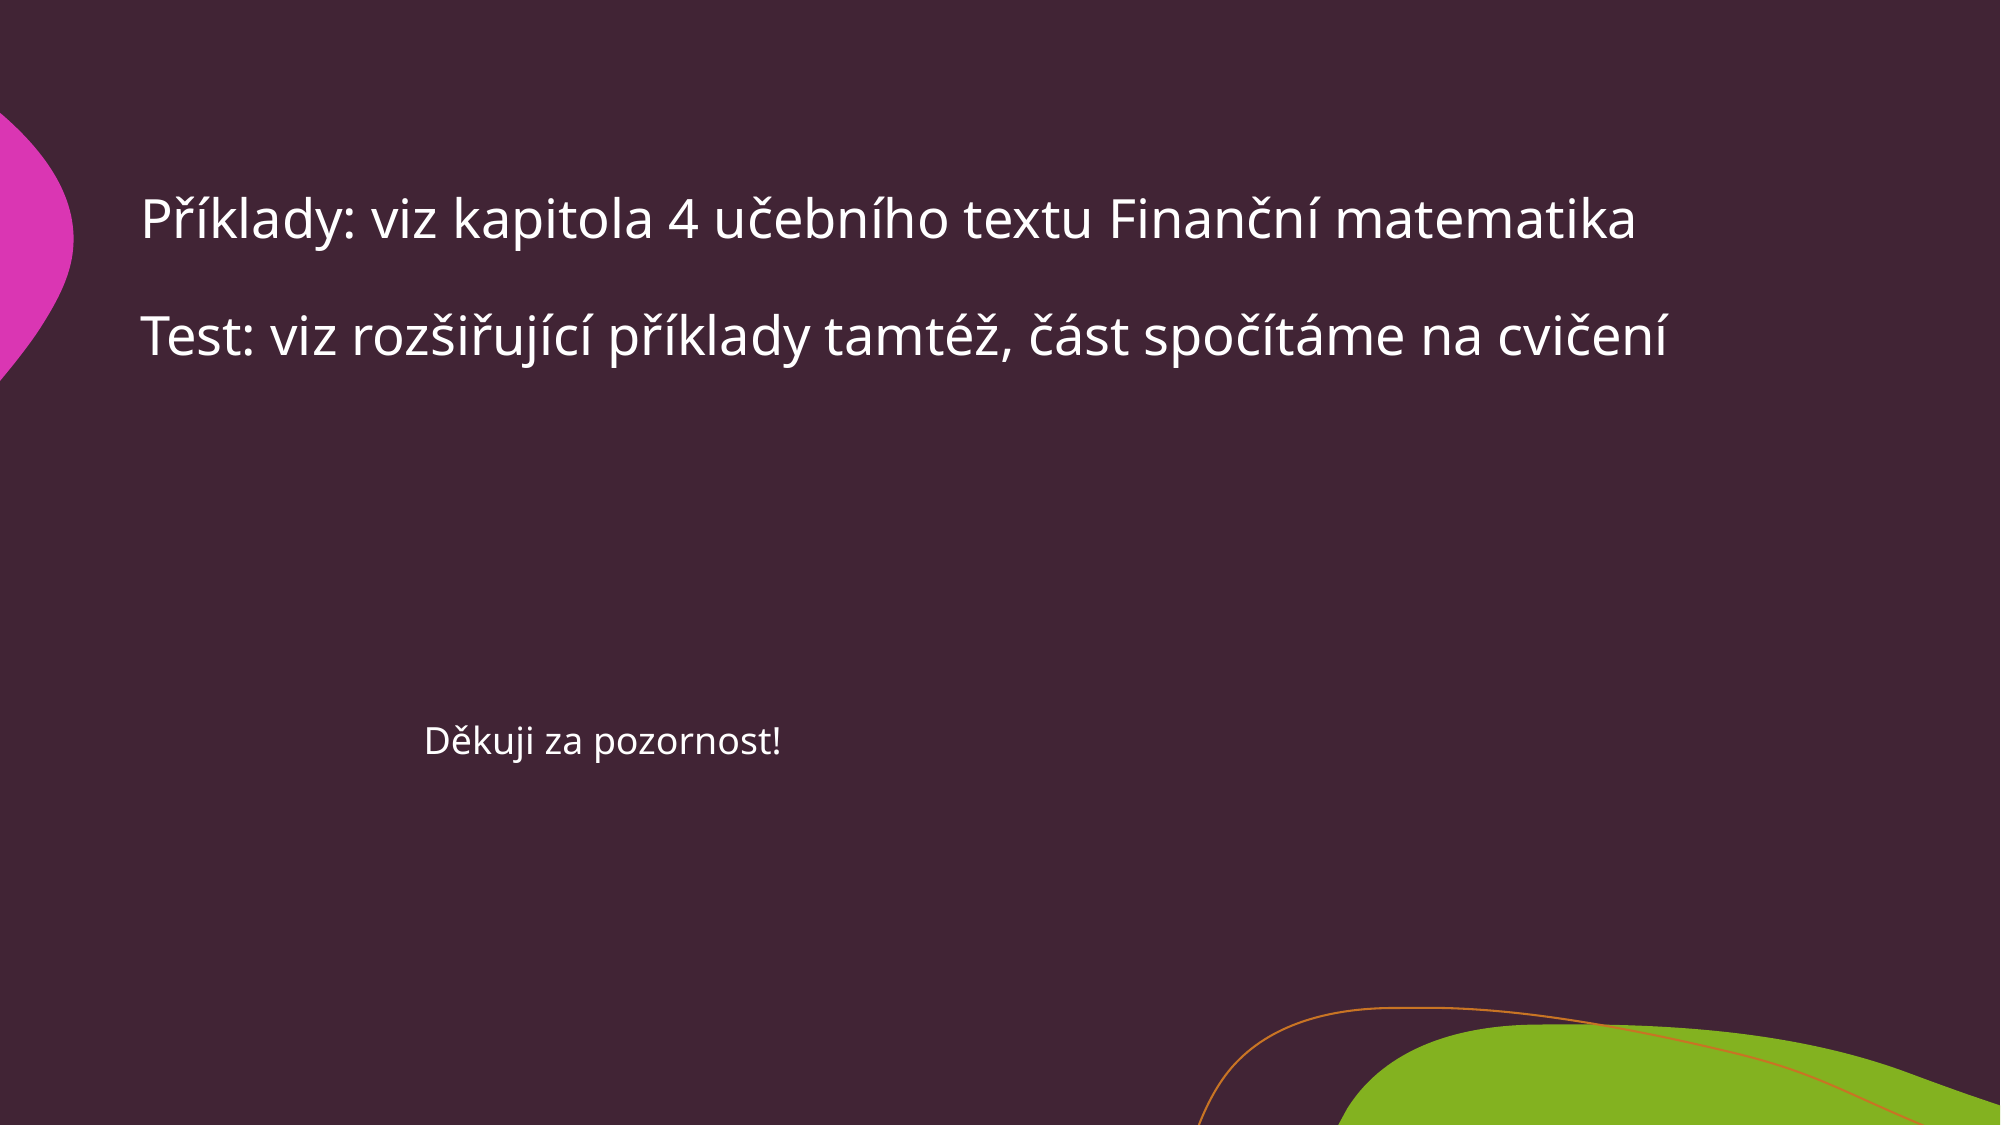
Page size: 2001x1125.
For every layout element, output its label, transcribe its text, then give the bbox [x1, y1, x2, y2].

title Příklady: viz kapitola 4 učebního textu Finanční matematika Test: viz rozšiřující příklady tamtéž, část spočítáme na cvičení [125, 125, 1876, 376]
text_box Děkuji za pozornost! [183, 709, 1602, 770]
